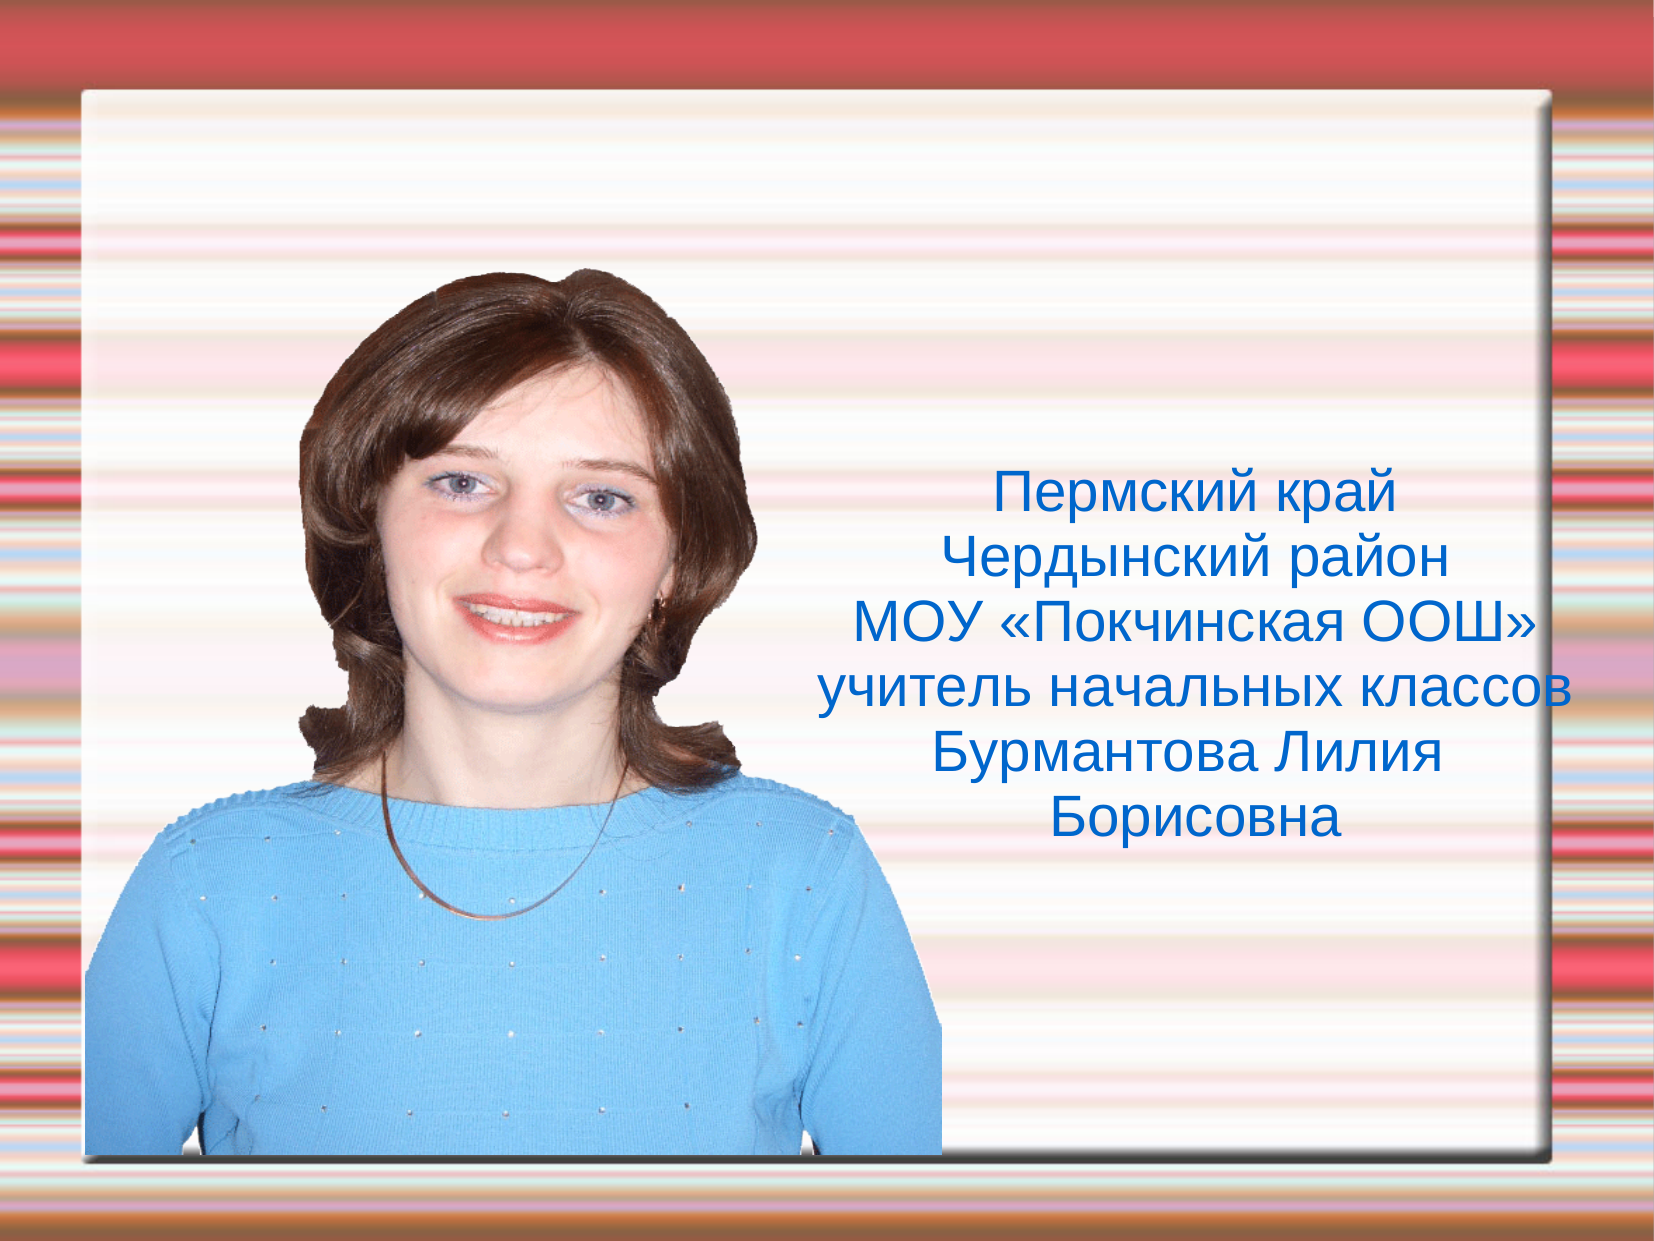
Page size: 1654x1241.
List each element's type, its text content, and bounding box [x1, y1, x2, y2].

subtitle Пермский край Чердынский район МОУ «Покчинская ООШ» учитель начальных классов Бурмантова Лилия Борисовна [708, 206, 1654, 1102]
picture [0, 0, 1654, 1241]
